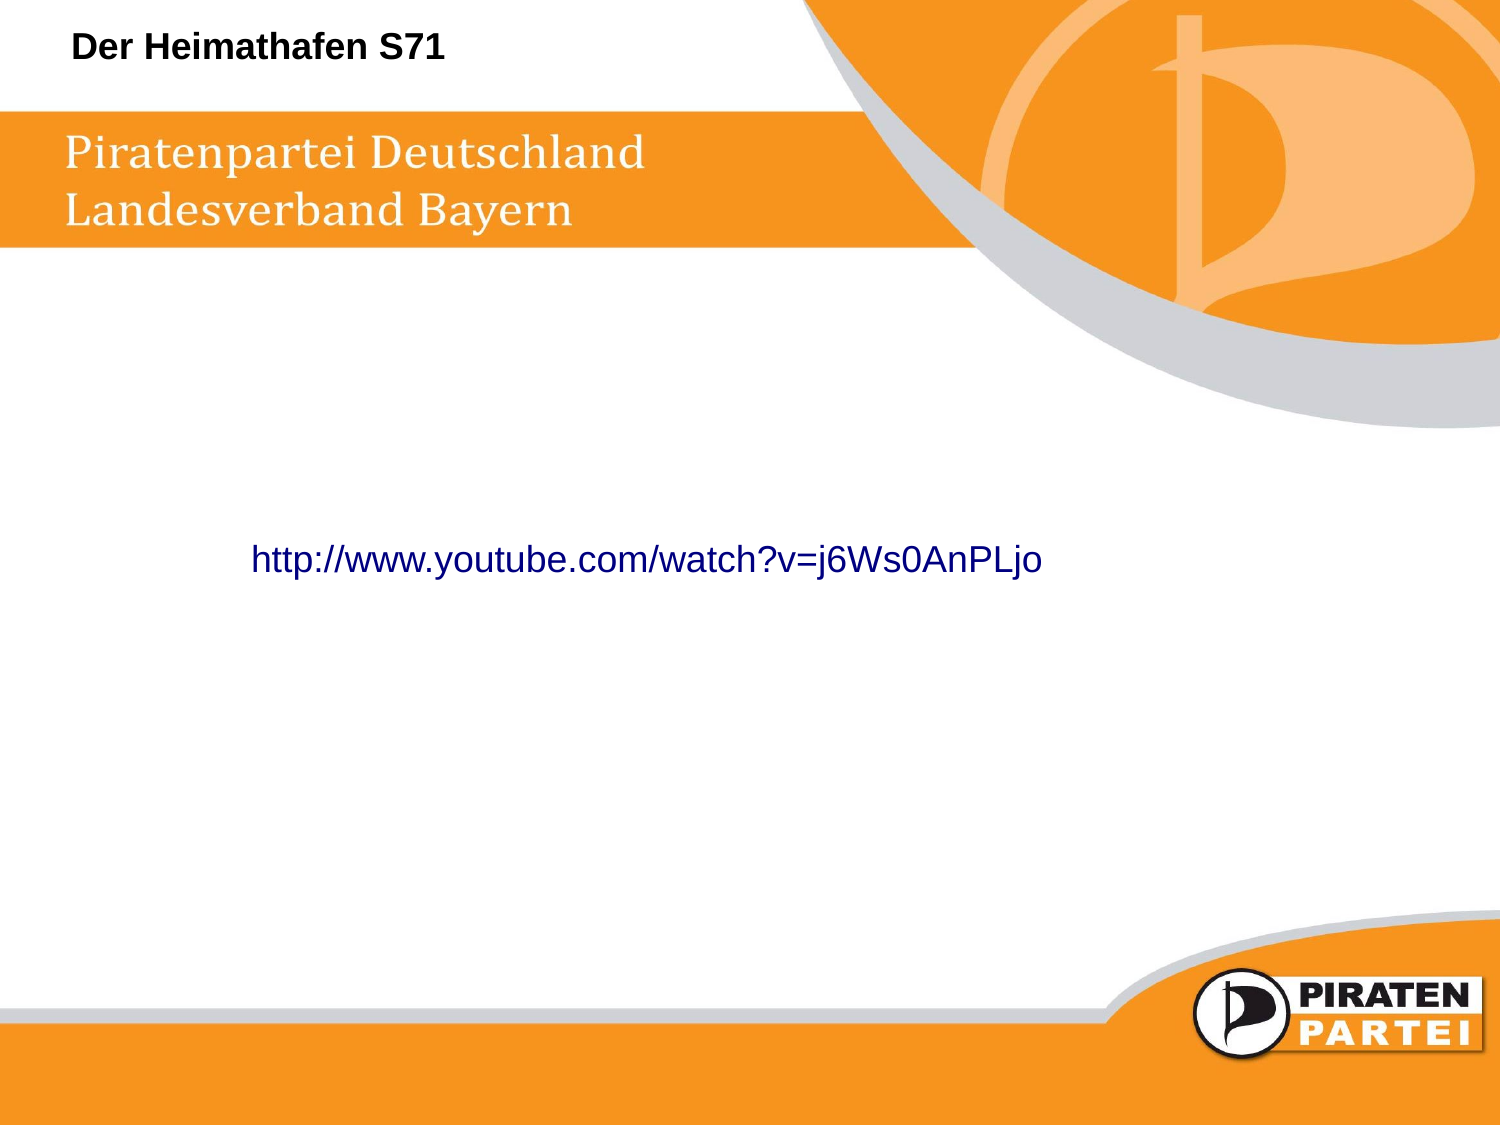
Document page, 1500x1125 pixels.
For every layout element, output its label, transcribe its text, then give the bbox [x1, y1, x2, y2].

text_box http://www.youtube.com/watch?v=j6Ws0AnPLjo [236, 531, 1055, 589]
text_box Der Heimathafen S71 [56, 17, 567, 93]
picture [0, 0, 1500, 1125]
